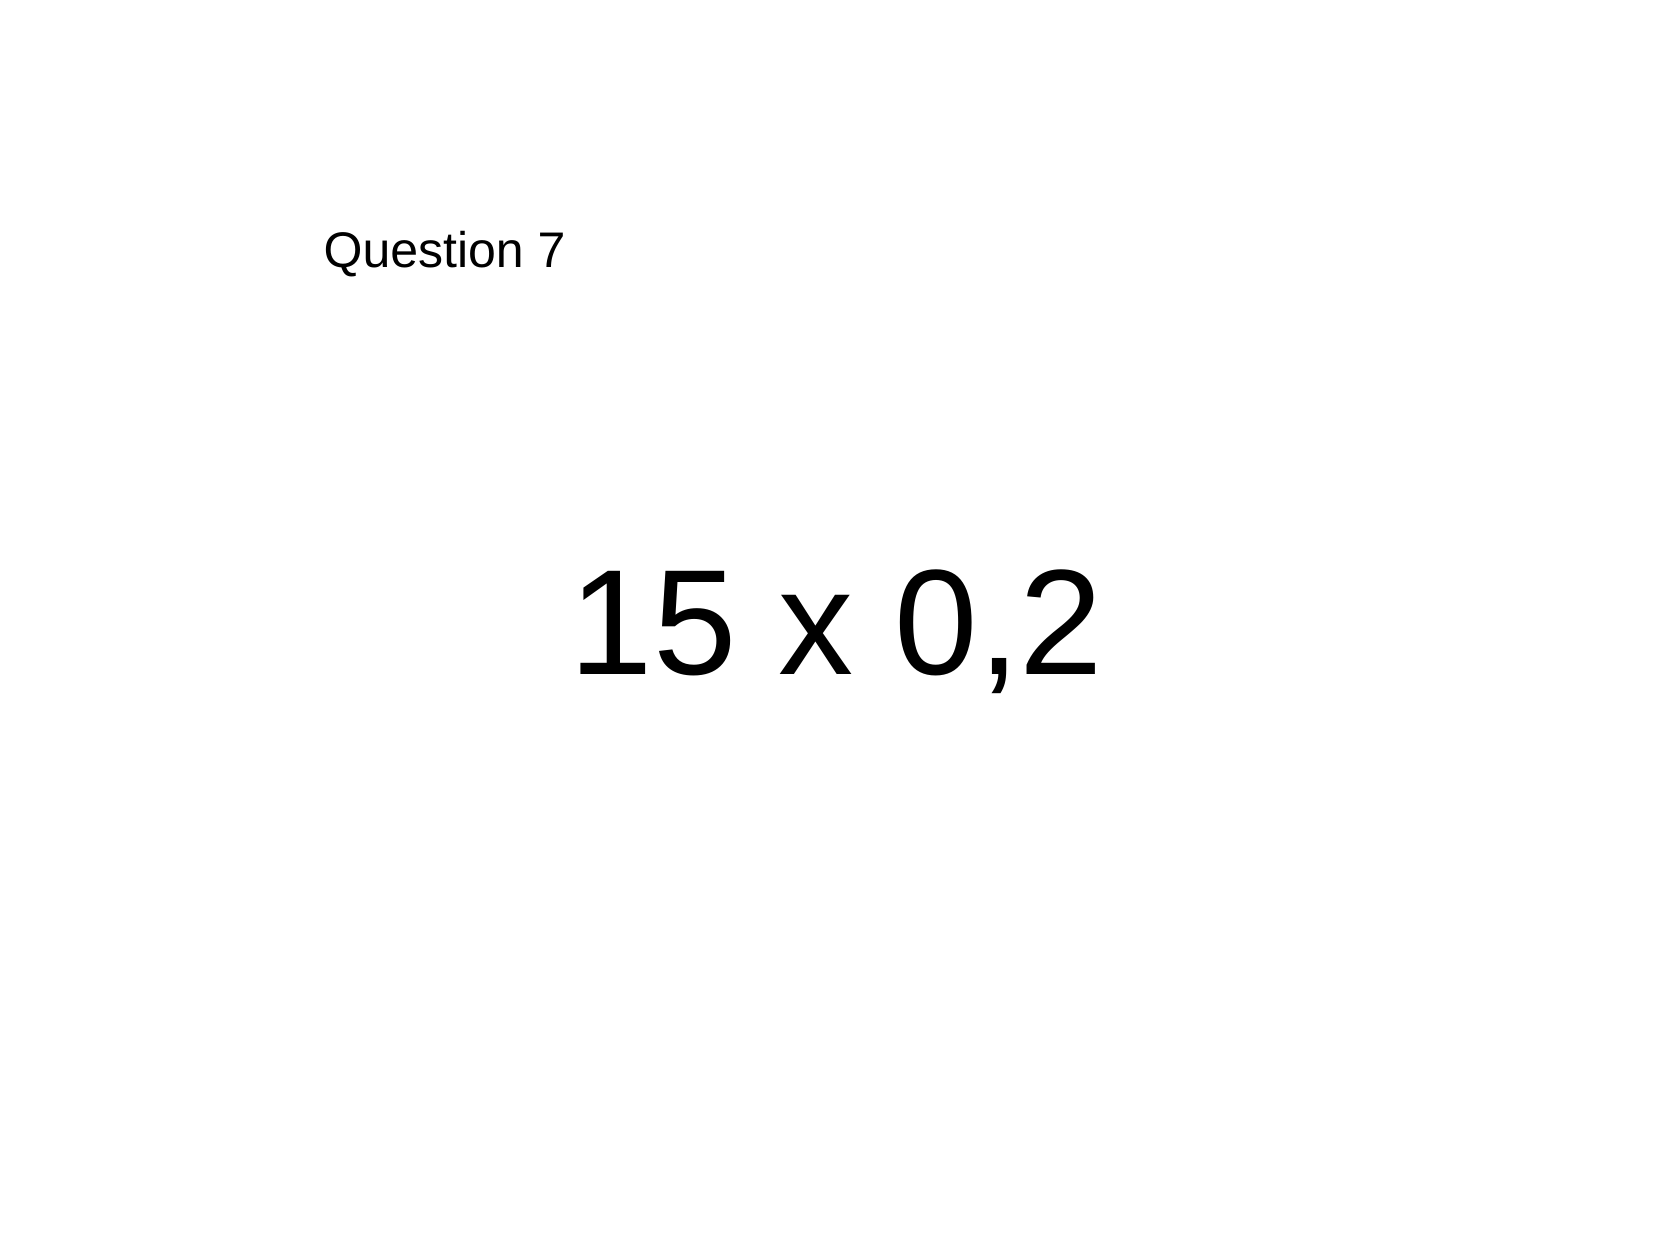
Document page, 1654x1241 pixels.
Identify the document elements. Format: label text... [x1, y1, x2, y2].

text_box 15 x 0,2 [555, 531, 1120, 714]
text_box Question 7 [309, 214, 581, 286]
